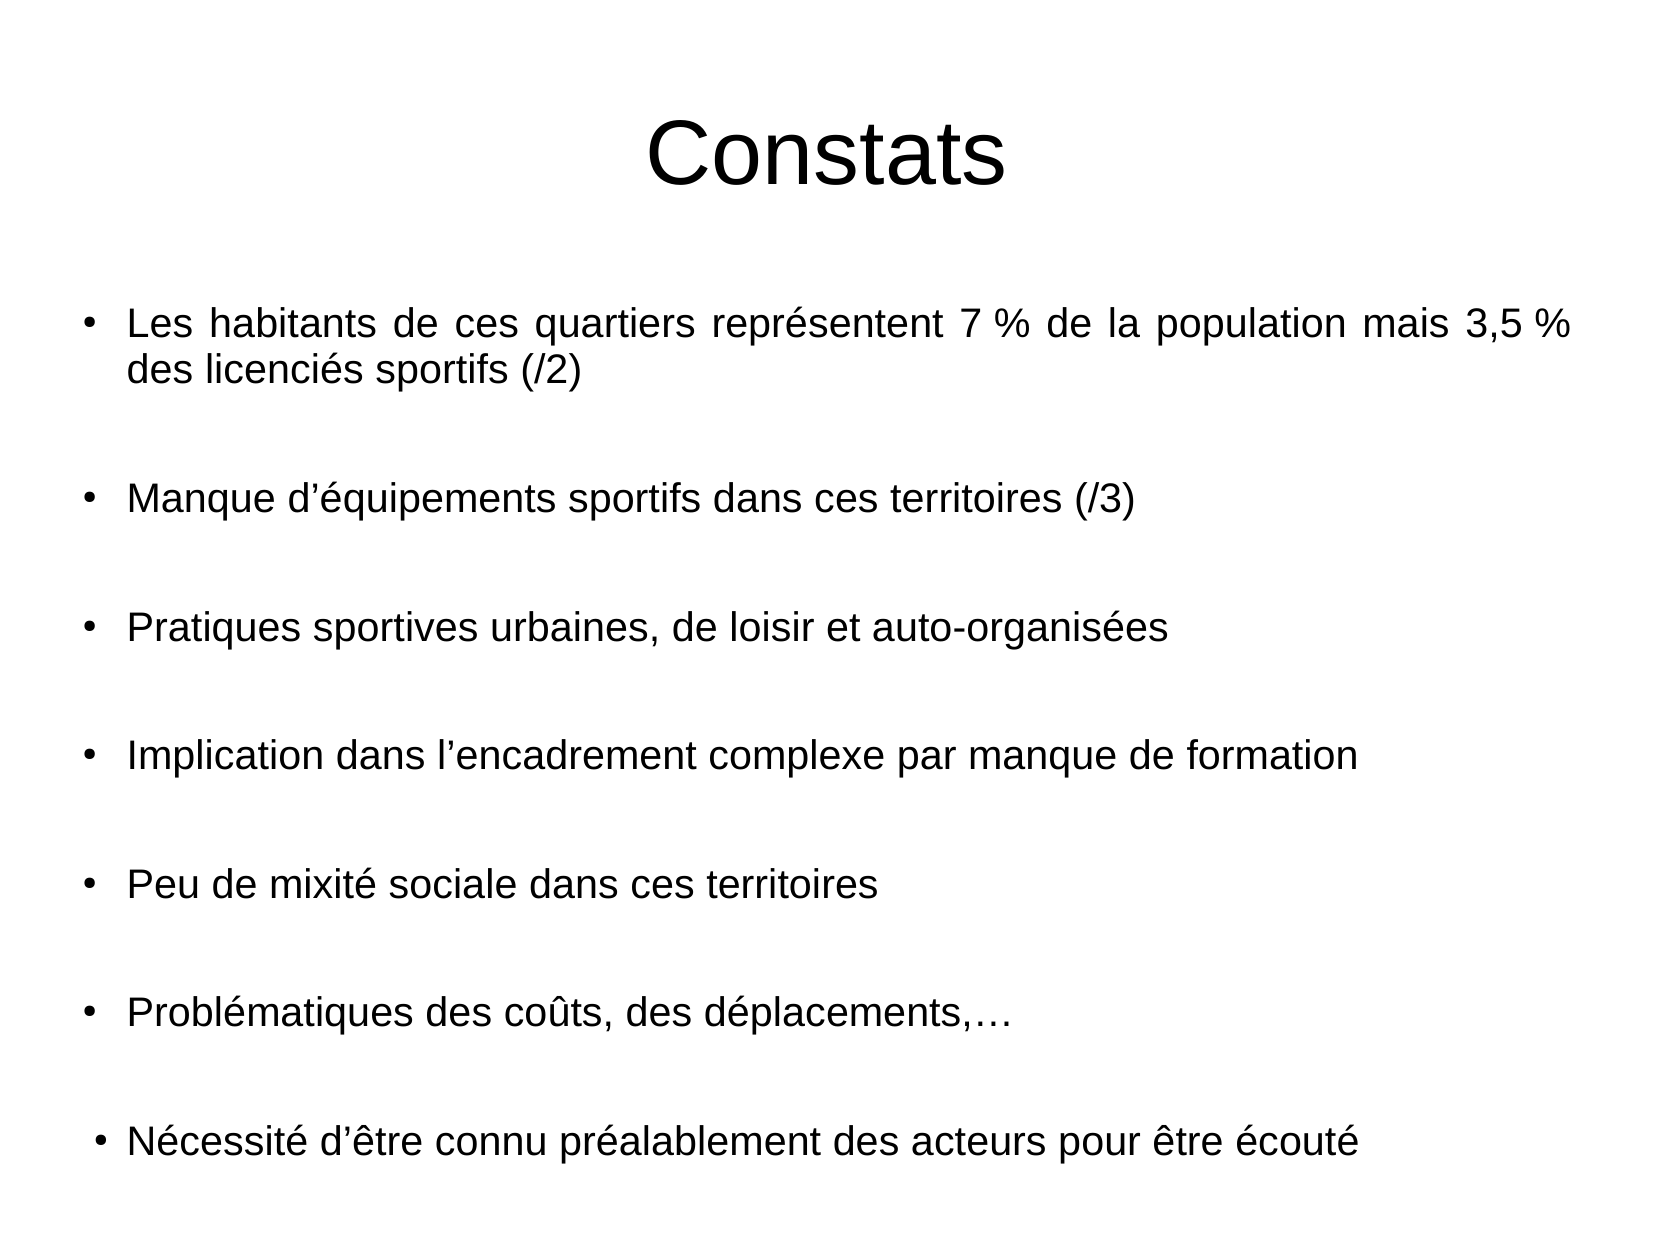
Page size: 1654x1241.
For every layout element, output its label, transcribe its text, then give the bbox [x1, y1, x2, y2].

list Les habitants de ces quartiers représentent 7 % de la population mais 3,5 % des licenciés sportifs (/2) Manque d’équipements sportifs dans ces territoires (/3) Pratiques sportives urbaines, de loisir et auto-organisées Implication dans l’encadrement complexe par manque de formation Peu de mixité sociale dans ces territoires Problématiques des coûts, des déplacements,… Nécessité d’être connu préalablement des acteurs pour être écouté [82, 236, 1571, 1182]
title Constats [82, 49, 1571, 236]
